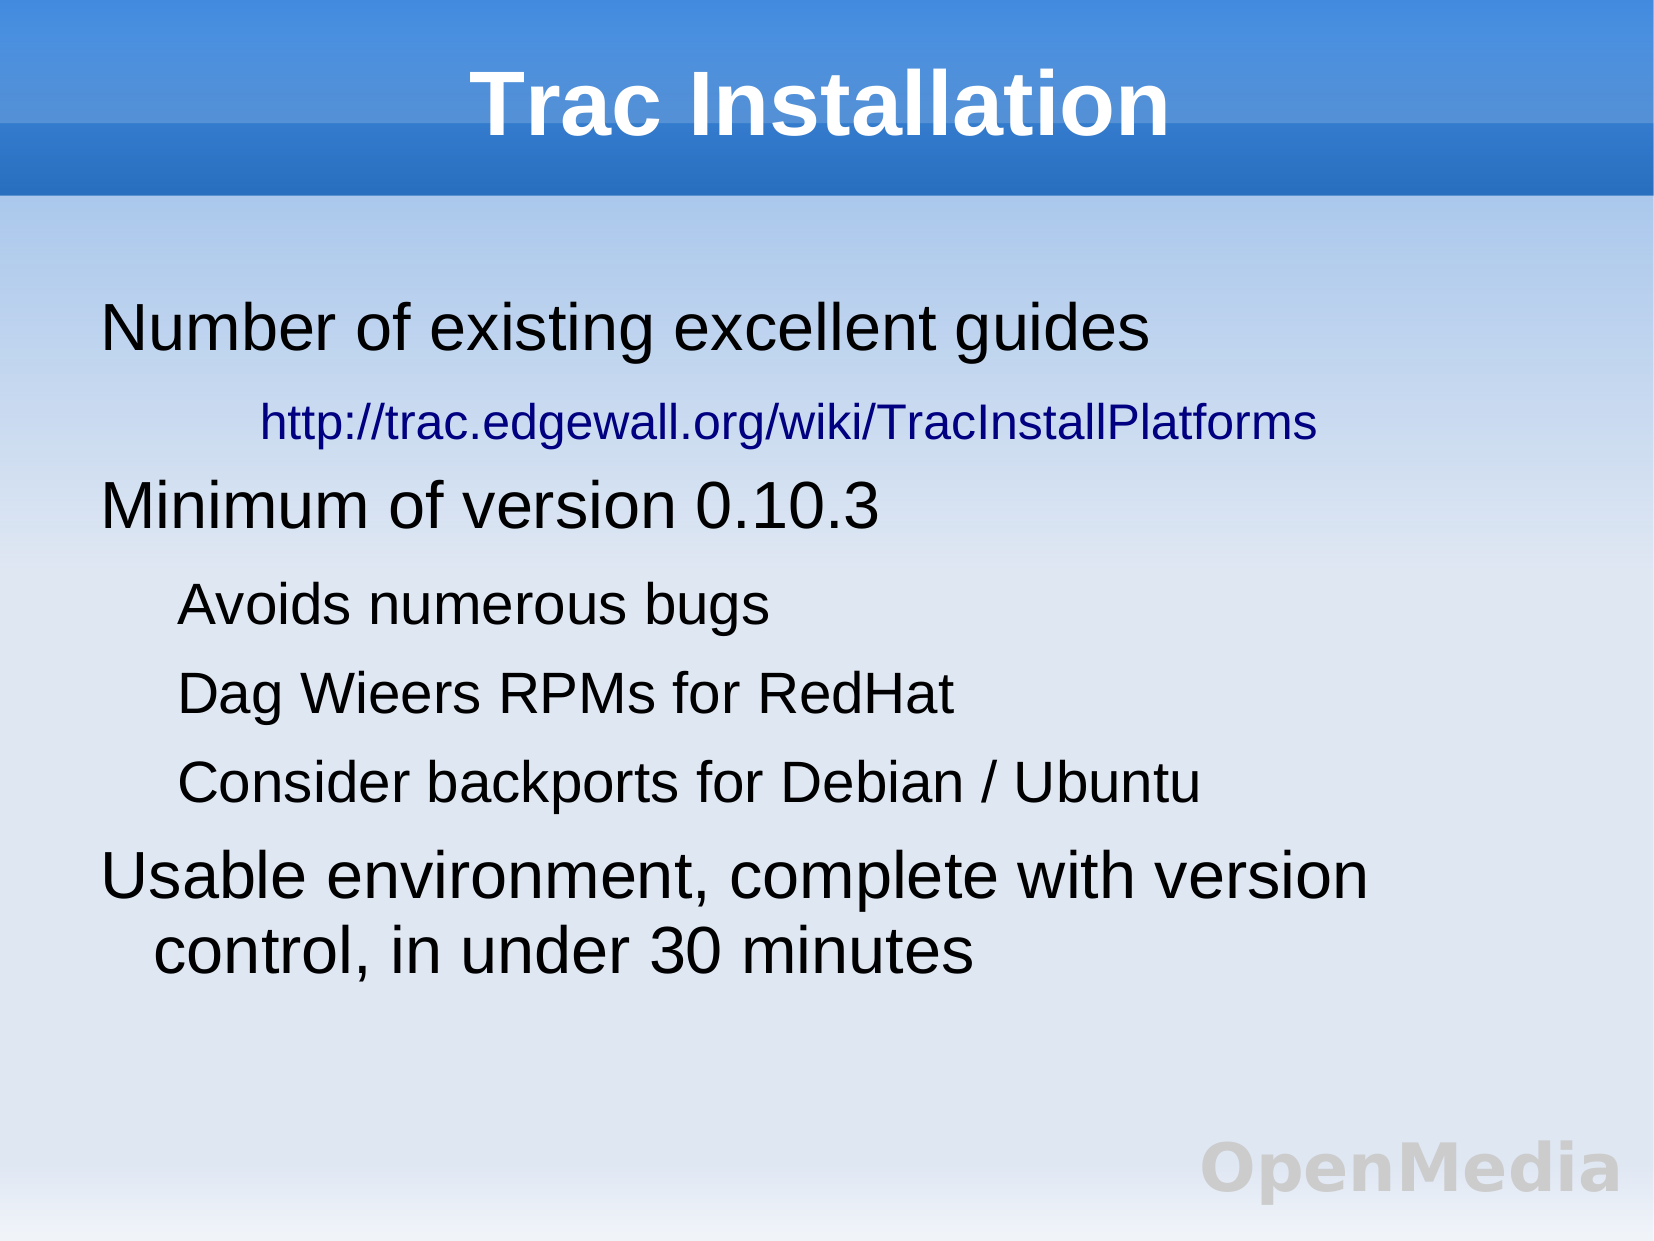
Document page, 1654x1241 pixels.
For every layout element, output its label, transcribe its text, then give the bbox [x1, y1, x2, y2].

list Number of existing excellent guides http://trac.edgewall.org/wiki/TracInstallPlatforms Minimum of version 0.10.3 Avoids numerous bugs Dag Wieers RPMs for RedHat Consider backports for Debian / Ubuntu Usable environment, complete with version control, in under 30 minutes [82, 290, 1571, 1094]
picture [0, 0, 1654, 1241]
title Trac Installation [76, 0, 1565, 208]
